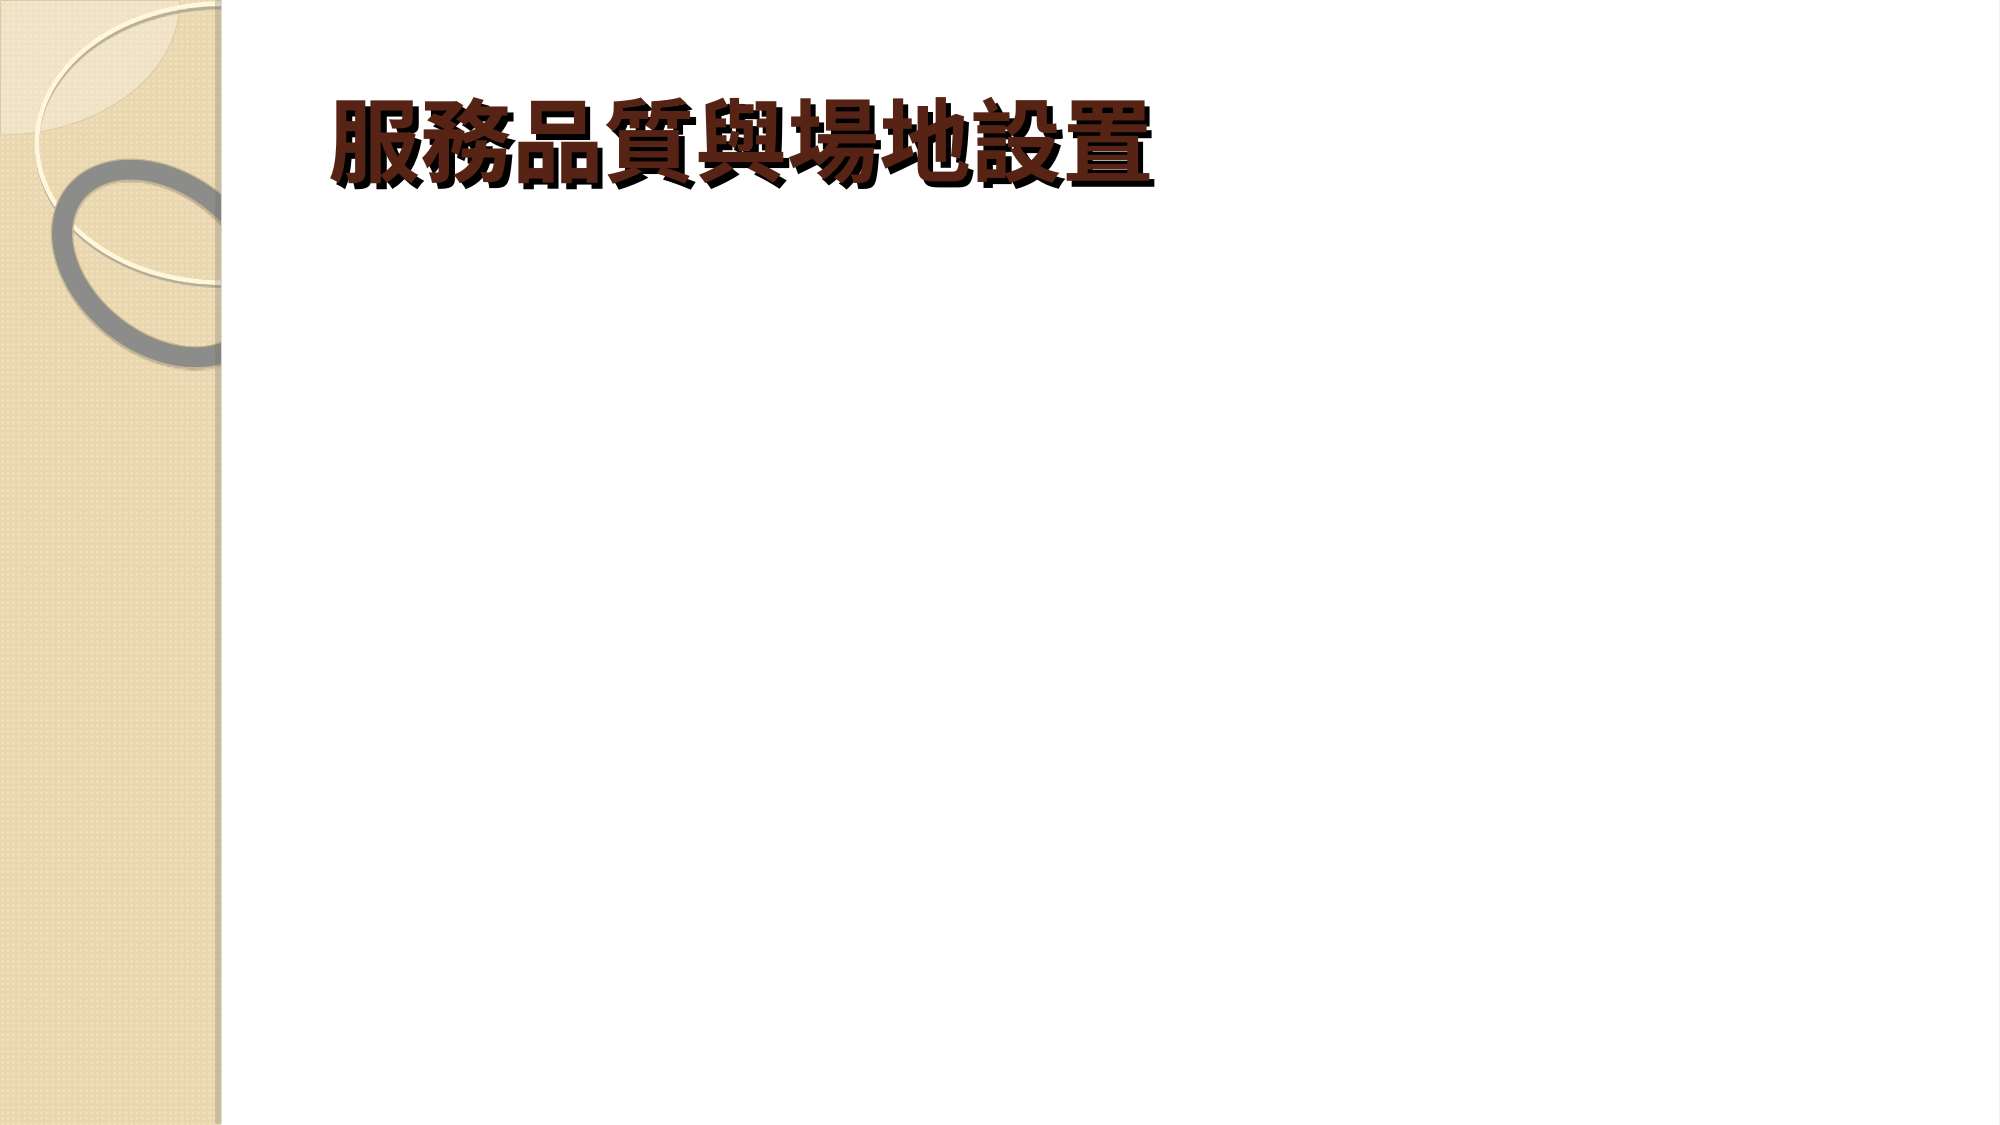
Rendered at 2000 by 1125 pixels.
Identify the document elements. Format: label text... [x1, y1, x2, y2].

title 服務品質與場地設置 [313, 45, 1954, 233]
